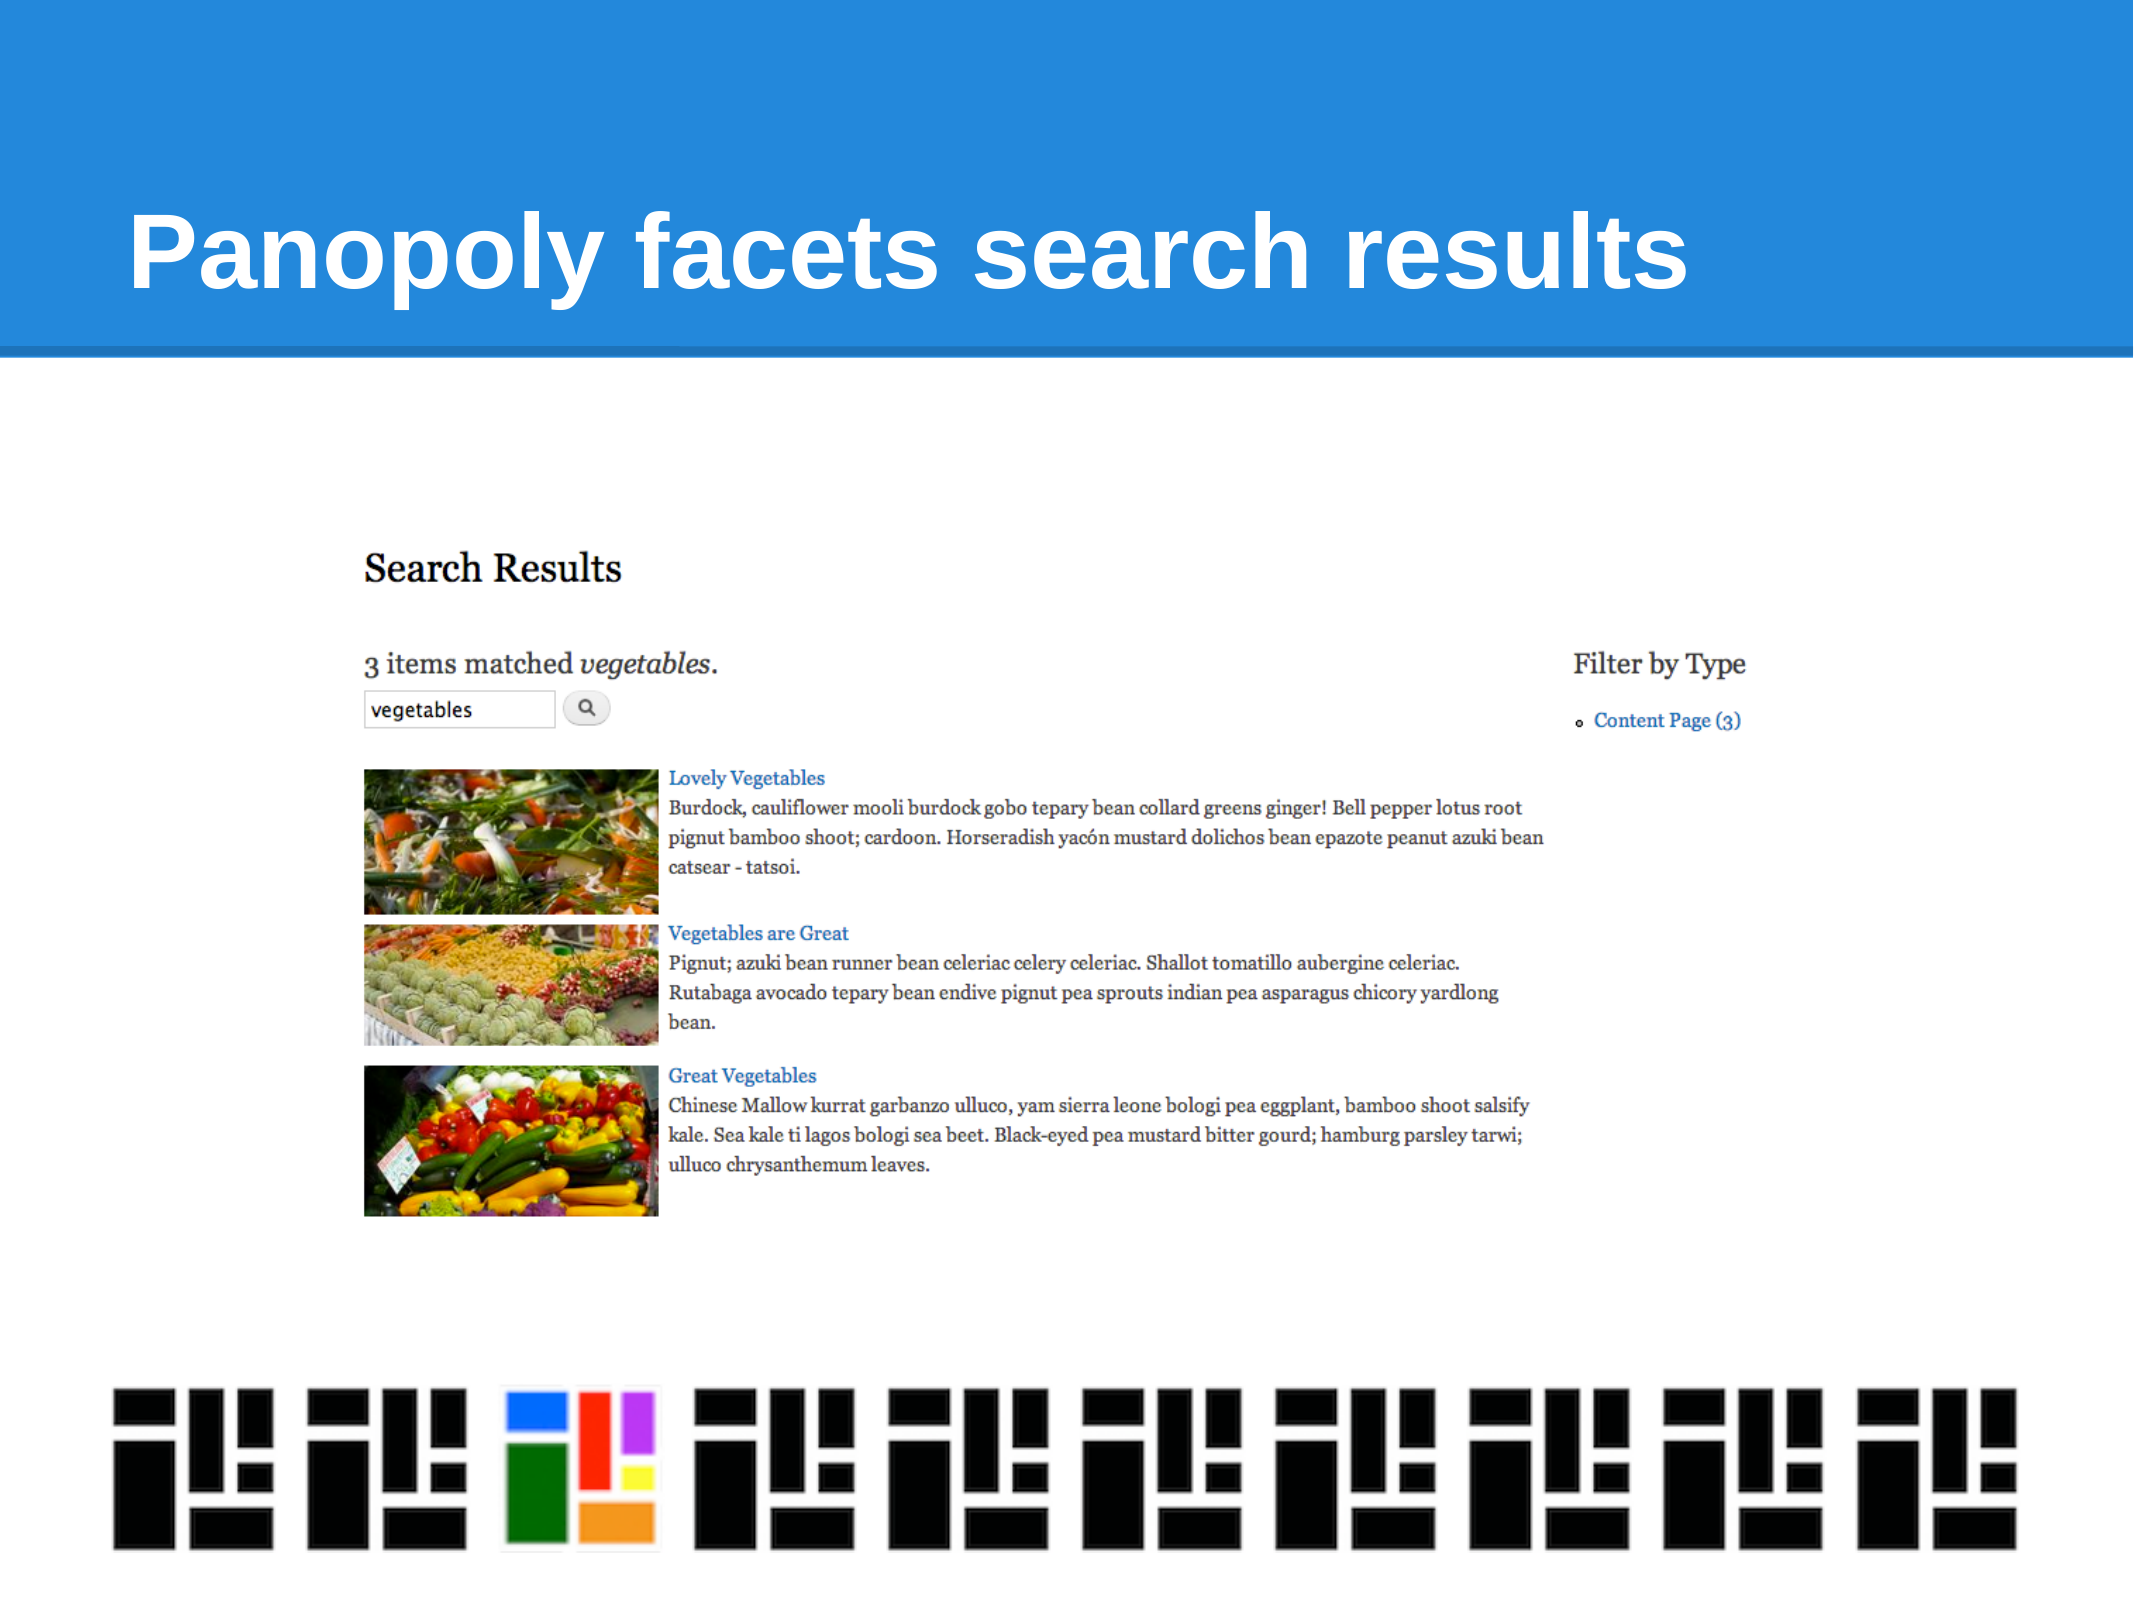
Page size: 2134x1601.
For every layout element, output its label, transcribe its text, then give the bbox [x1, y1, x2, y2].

picture [691, 1385, 859, 1553]
picture [885, 1385, 1053, 1553]
picture [110, 1385, 278, 1553]
picture [277, 510, 1855, 1259]
picture [1854, 1385, 2021, 1553]
picture [304, 1385, 471, 1553]
picture [1079, 1385, 1246, 1553]
picture [1660, 1385, 1827, 1553]
picture [1466, 1385, 1634, 1553]
picture [1272, 1385, 1440, 1553]
picture [497, 1383, 665, 1553]
title Panopoly facets search results [106, 64, 2027, 331]
